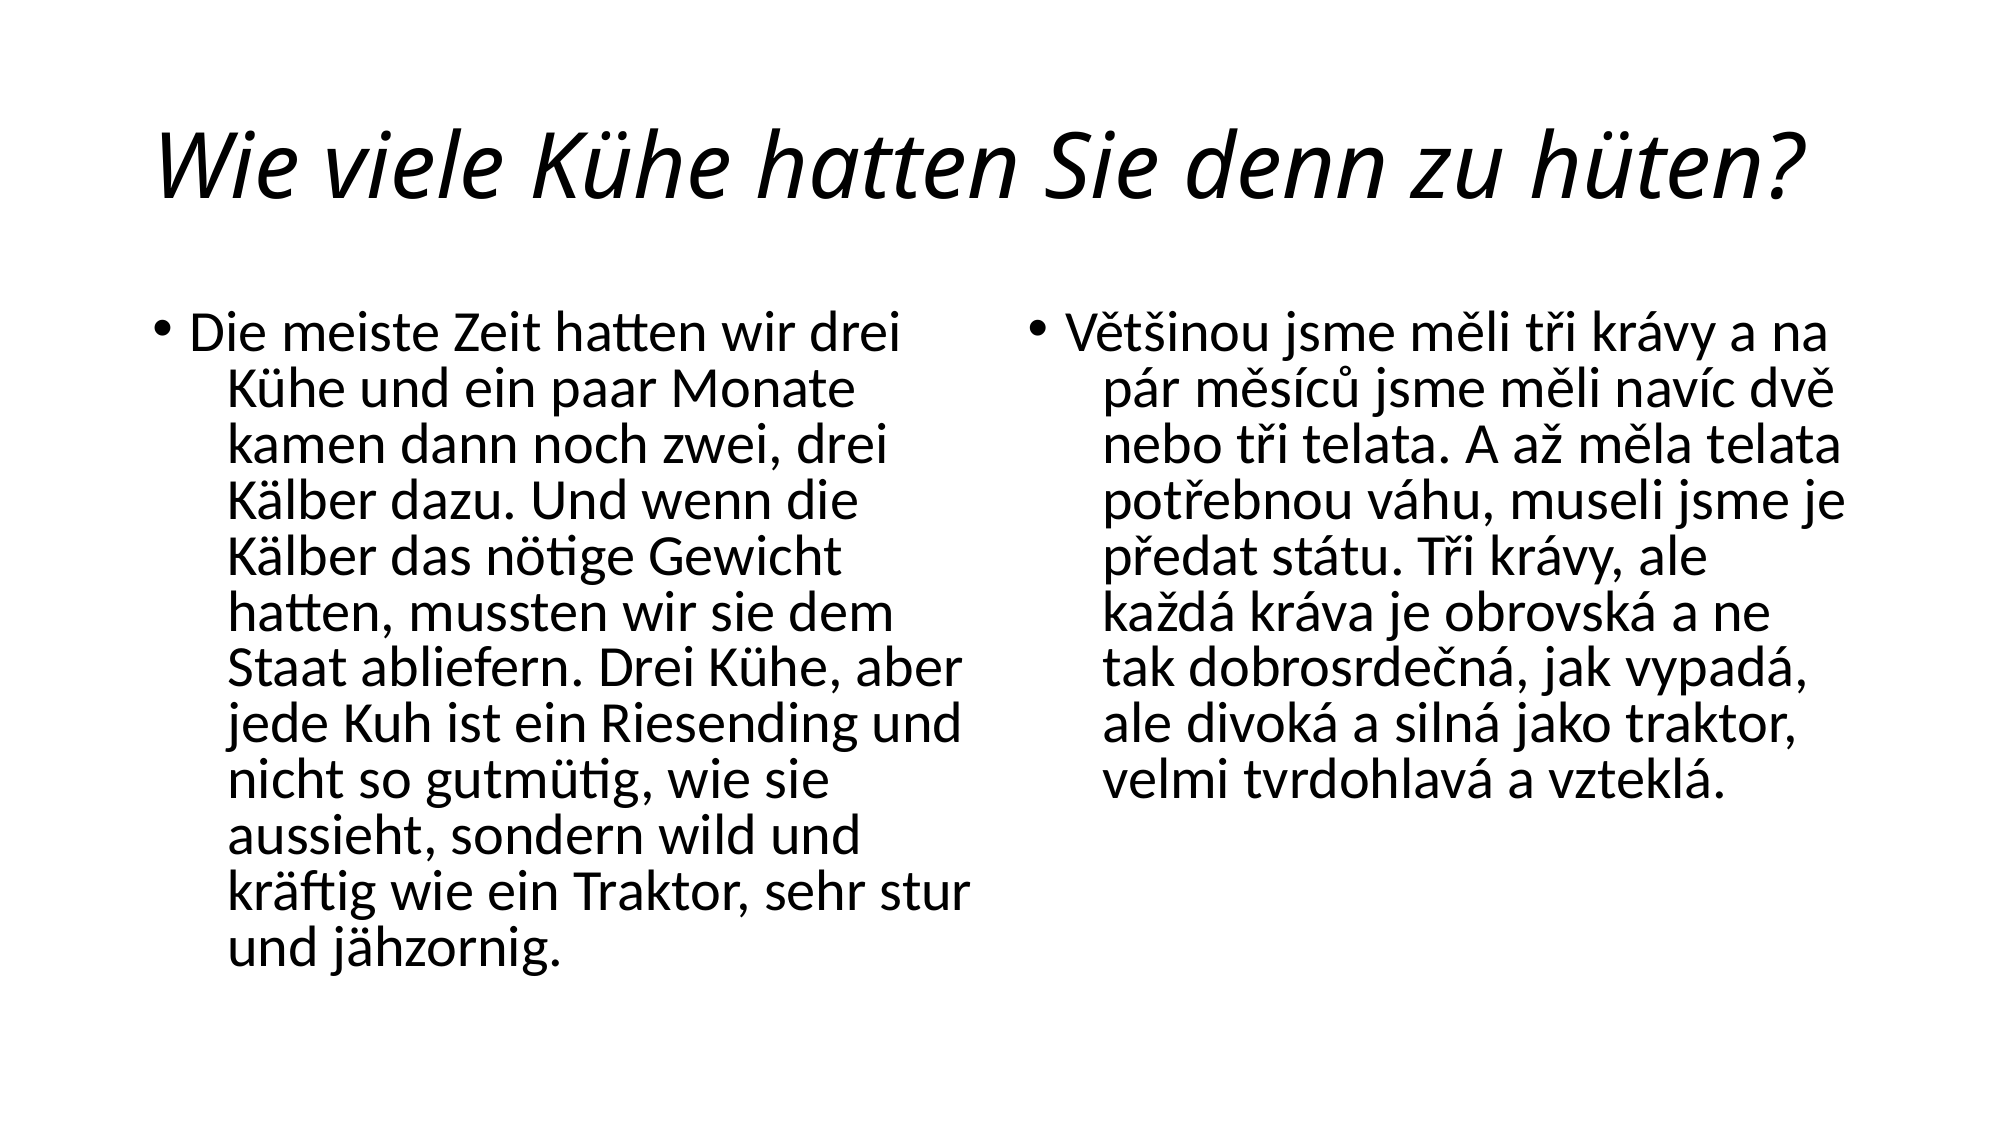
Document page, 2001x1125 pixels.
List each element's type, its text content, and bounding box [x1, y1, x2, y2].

list Většinou jsme měli tři krávy a na pár měsíců jsme měli navíc dvě nebo tři telata. A až měla telata potřebnou váhu, museli jsme je předat státu. Tři krávy, ale každá kráva je obrovská a ne tak dobrosrdečná, jak vypadá, ale divoká a silná jako traktor, velmi tvrdohlavá a vzteklá. [1012, 299, 1863, 1014]
title Wie viele Kühe hatten Sie denn zu hüten? [137, 59, 1863, 278]
list Die meiste Zeit hatten wir drei Kühe und ein paar Monate kamen dann noch zwei, drei Kälber dazu. Und wenn die Kälber das nötige Gewicht hatten, mussten wir sie dem Staat abliefern. Drei Kühe, aber jede Kuh ist ein Riesending und nicht so gutmütig, wie sie aussieht, sondern wild und kräftig wie ein Traktor, sehr stur und jähzornig. [137, 299, 988, 1014]
